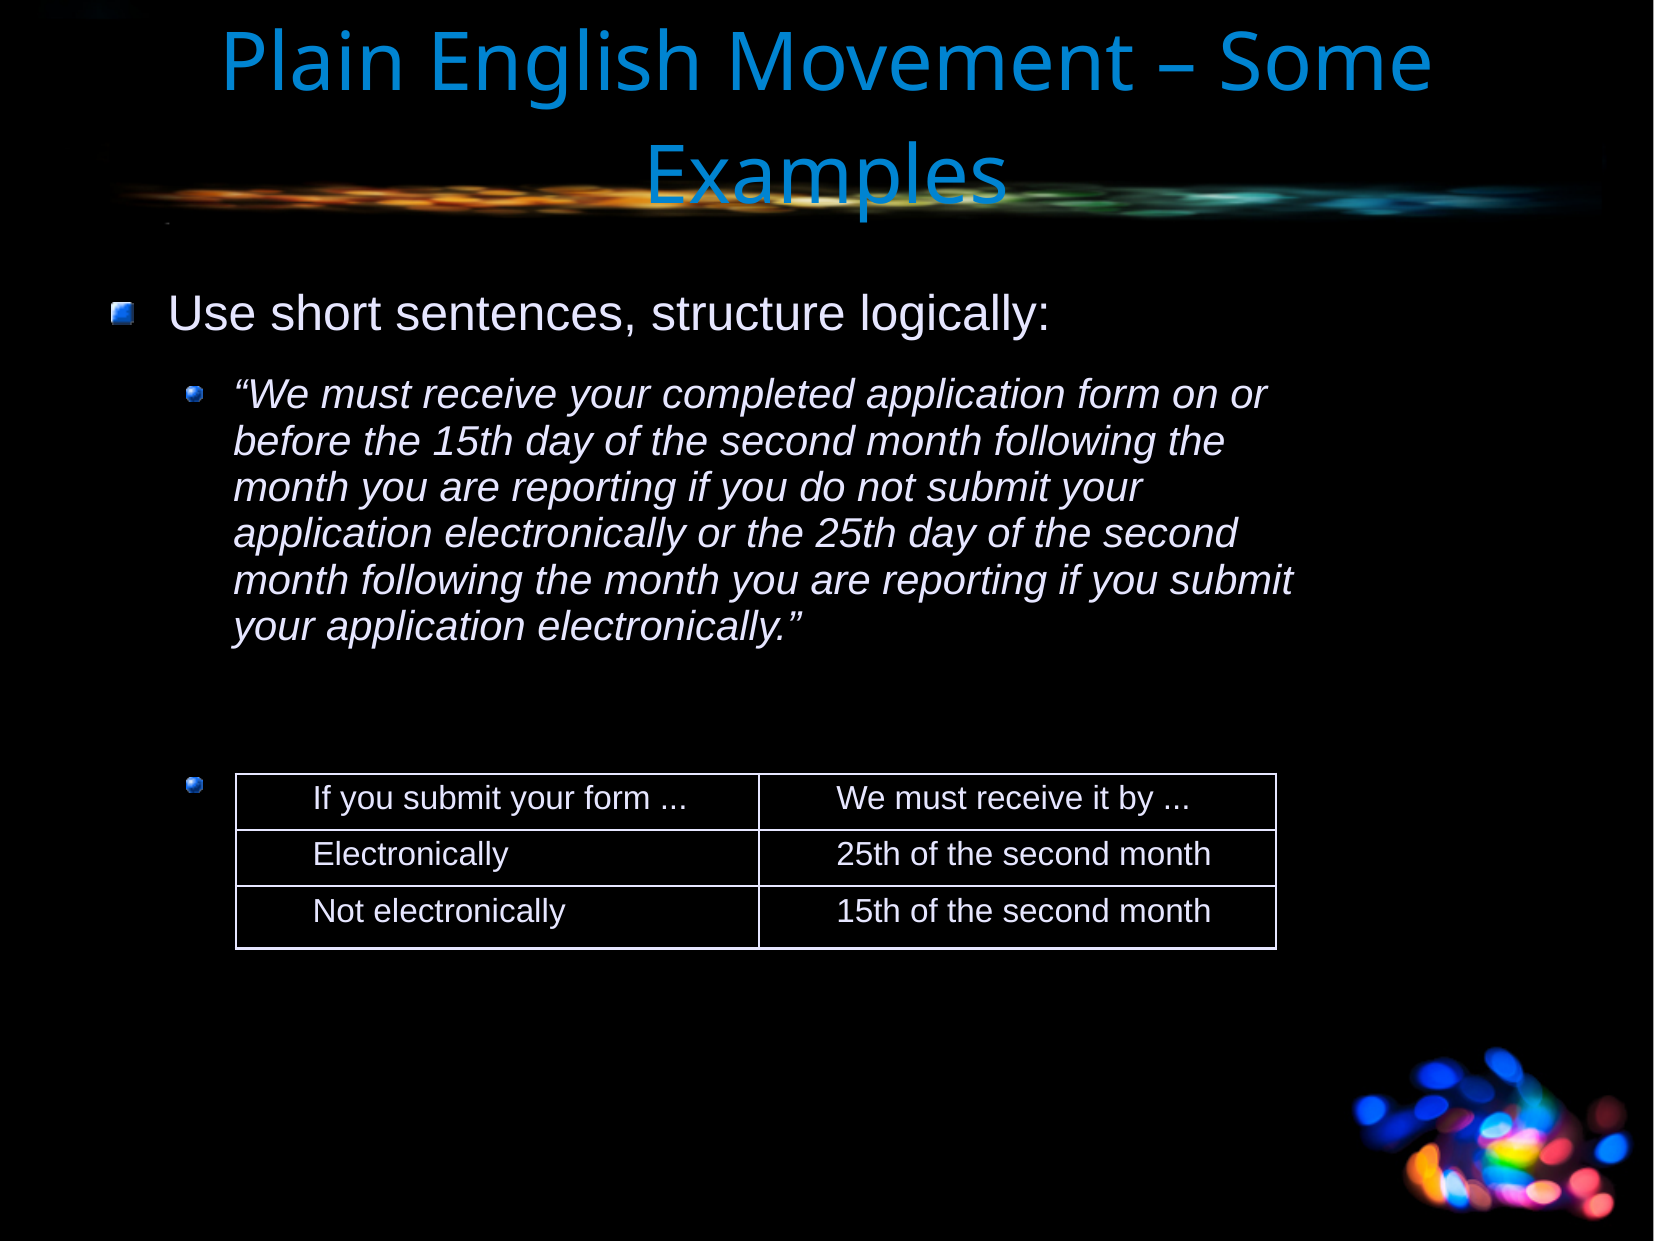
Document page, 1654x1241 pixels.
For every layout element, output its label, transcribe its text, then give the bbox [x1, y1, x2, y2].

picture [0, 0, 1654, 1241]
table_header If you submit your form ... [237, 775, 758, 829]
list Use short sentences, structure logically: “We must receive your completed application form on or before the 15th day of the second month following the month you are reporting if you do not submit your application electronically or the 25th day of the second month following the month you are reporting if you submit your application electronically.” [111, 285, 1347, 975]
table_cell 25th of the second month [760, 831, 1275, 885]
table_cell 15th of the second month [760, 887, 1275, 947]
table_cell Not electronically [237, 887, 758, 947]
title Plain English Movement – Some Examples [82, 19, 1571, 212]
table_cell Electronically [237, 831, 758, 885]
table_header We must receive it by ... [760, 775, 1275, 829]
